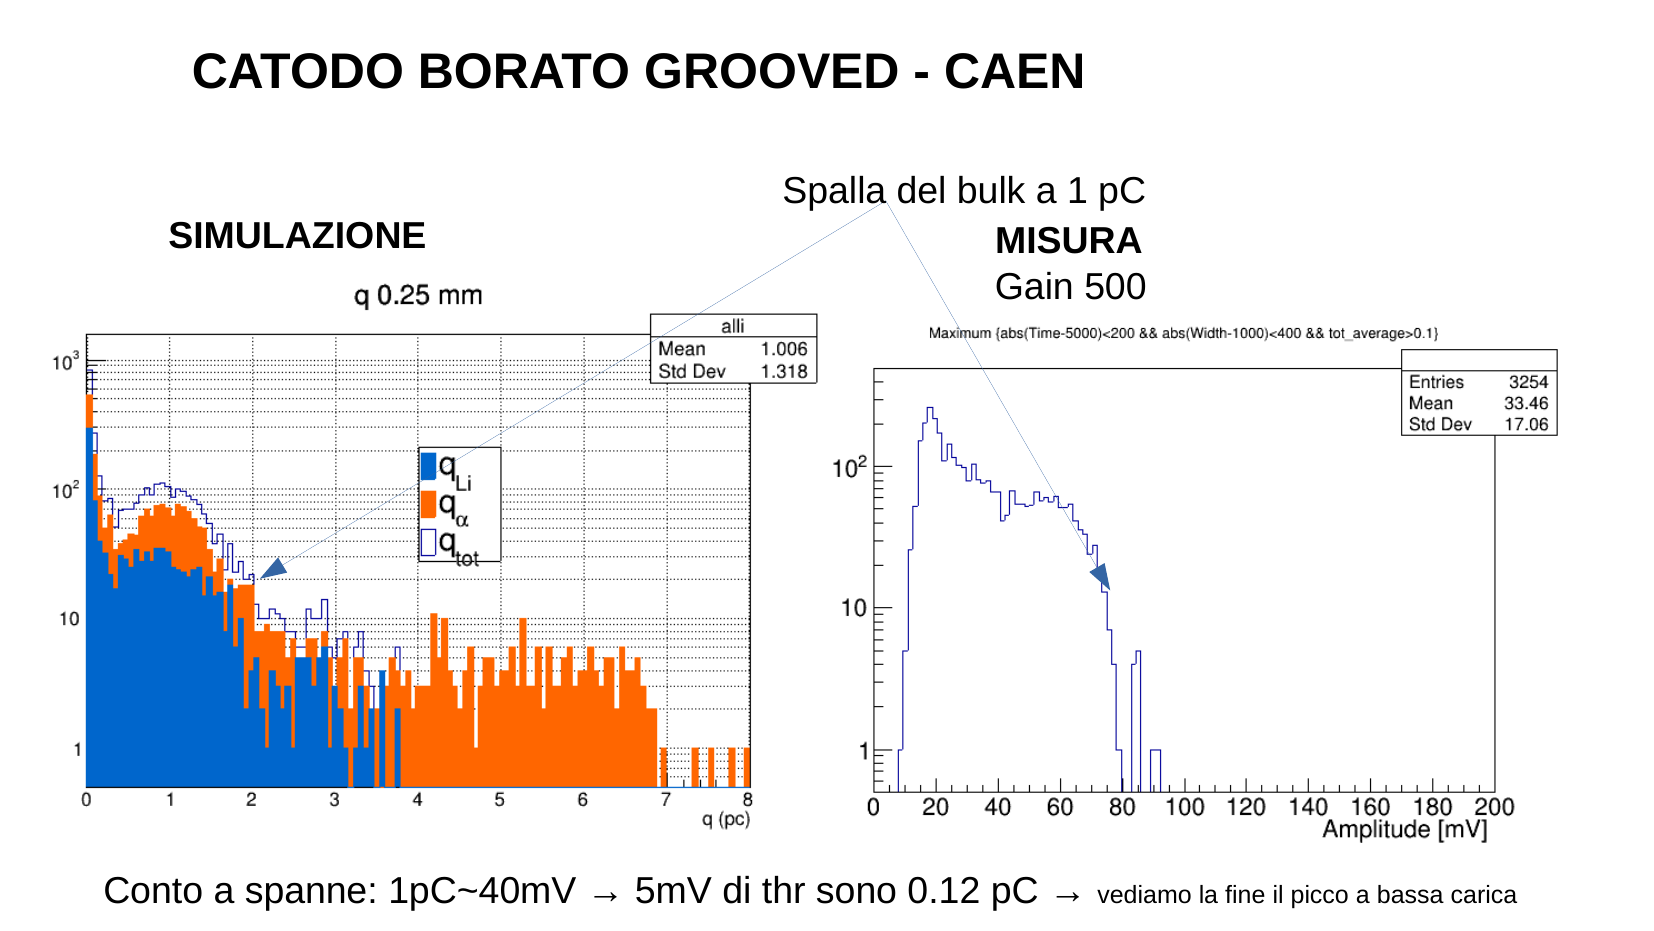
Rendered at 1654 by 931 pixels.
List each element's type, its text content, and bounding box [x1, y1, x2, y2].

picture [4, 278, 1560, 844]
text_box Spalla del bulk a 1 pC [767, 161, 1162, 219]
text_box Conto a spanne: 1pC~40mV → 5mV di thr sono 0.12 pC → vediamo la fine il picco a bassa carica [88, 862, 1534, 920]
text_box Gain 500 [979, 257, 1162, 315]
text_box SIMULAZIONE [153, 206, 442, 264]
text_box CATODO BORATO GROOVED - CAEN [177, 35, 1252, 162]
text_box MISURA [980, 212, 1167, 270]
